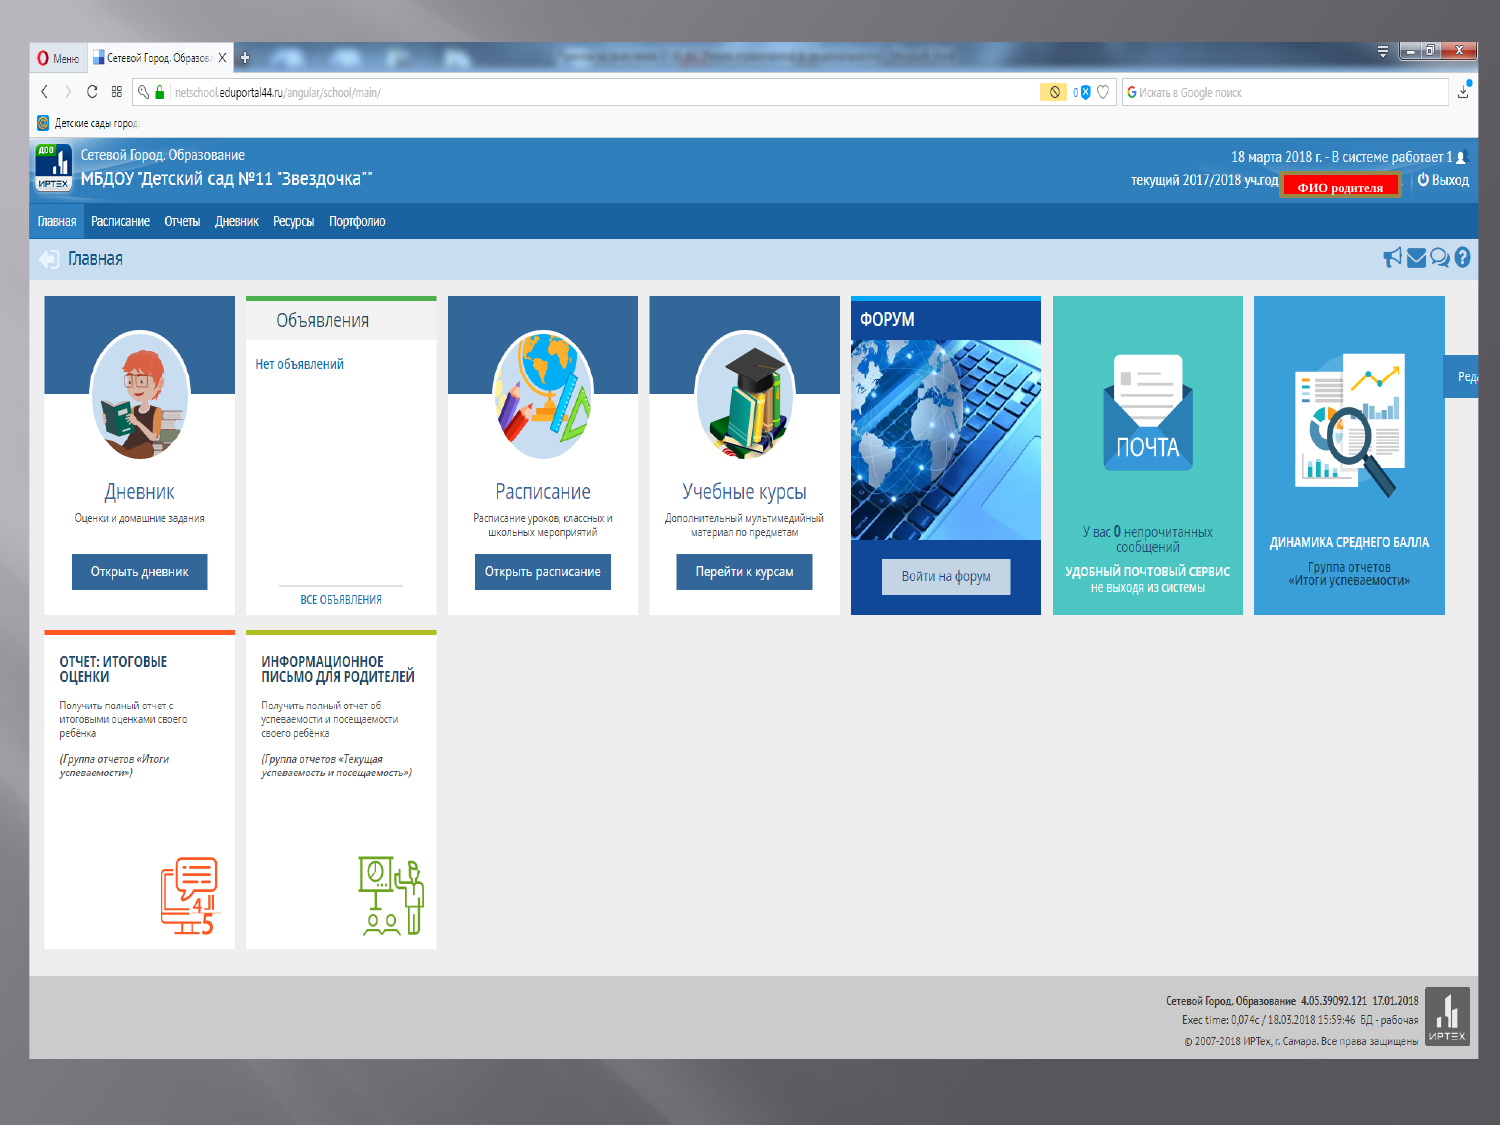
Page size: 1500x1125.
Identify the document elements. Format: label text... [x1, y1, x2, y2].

text_box ФИО родителя [1282, 173, 1400, 196]
picture [29, 42, 1479, 1059]
